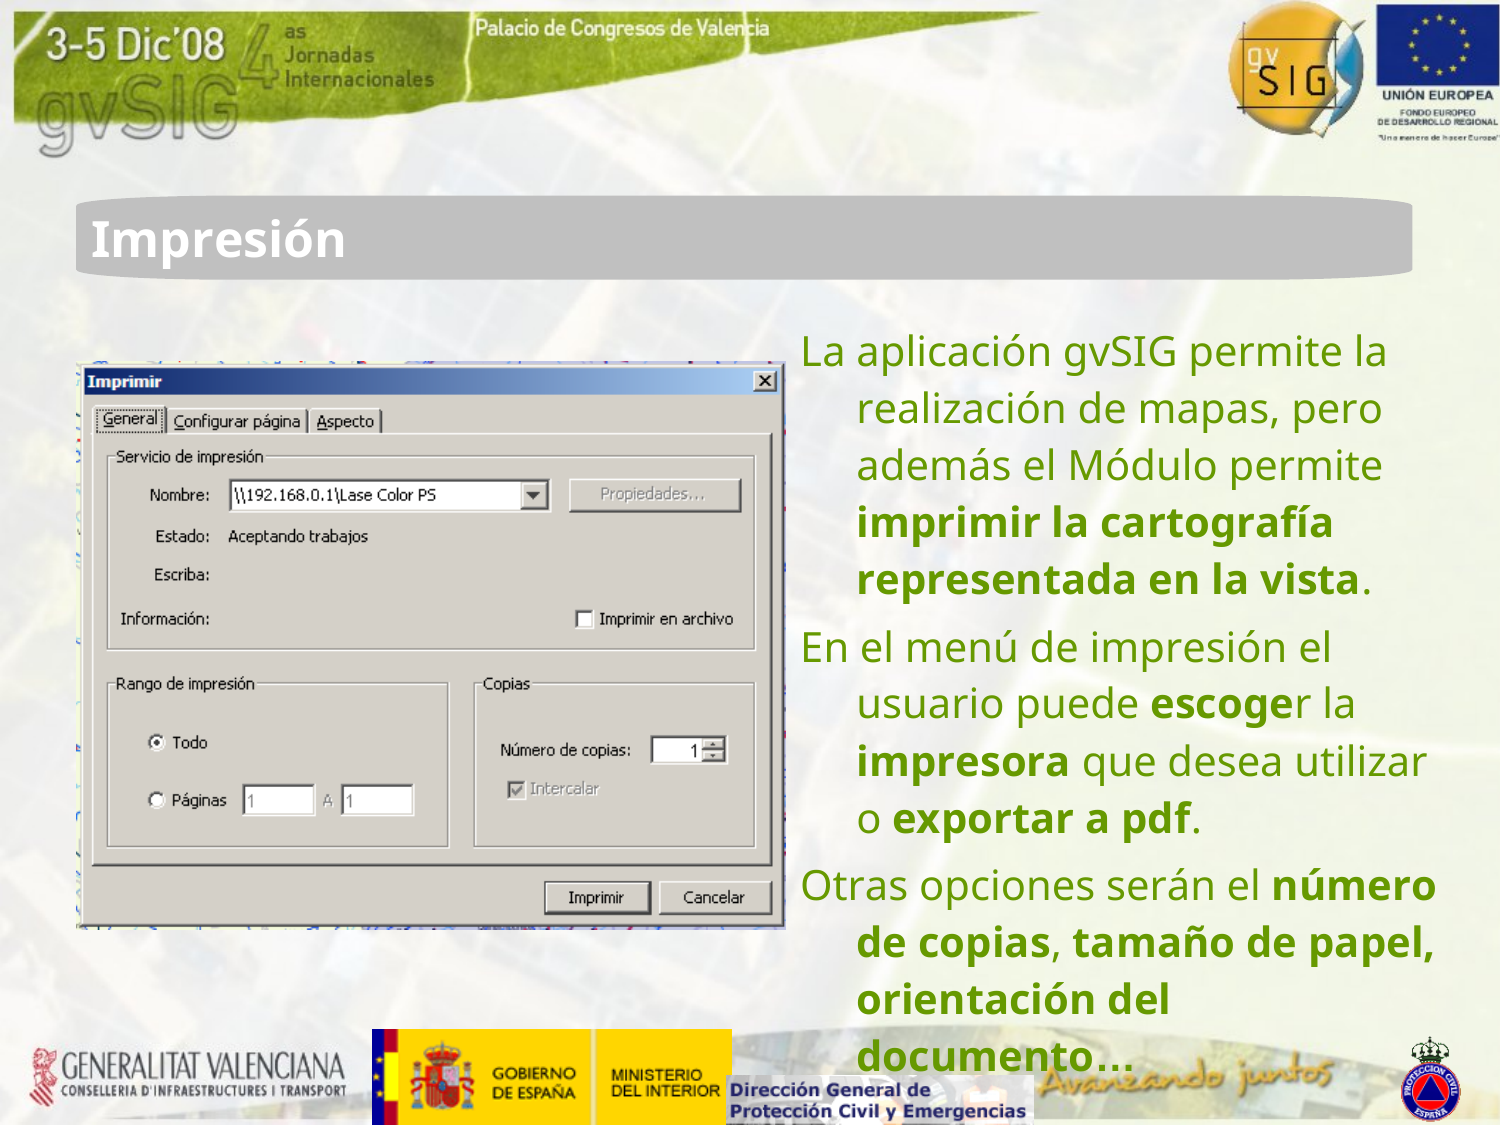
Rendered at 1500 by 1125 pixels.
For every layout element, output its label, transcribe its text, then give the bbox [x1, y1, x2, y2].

text_box Impresión [76, 196, 1400, 281]
list La aplicación gvSIG permite la realización de mapas, pero además el Módulo permite imprimir la cartografía representada en la vista. En el menú de impresión el usuario puede escoger la impresora que desea utilizar o exportar a pdf. Otras opciones serán el número de copias, tamaño de papel, orientación del documento… [785, 314, 1459, 1125]
picture [0, 0, 1500, 1125]
text_box [1400, 202, 1412, 273]
